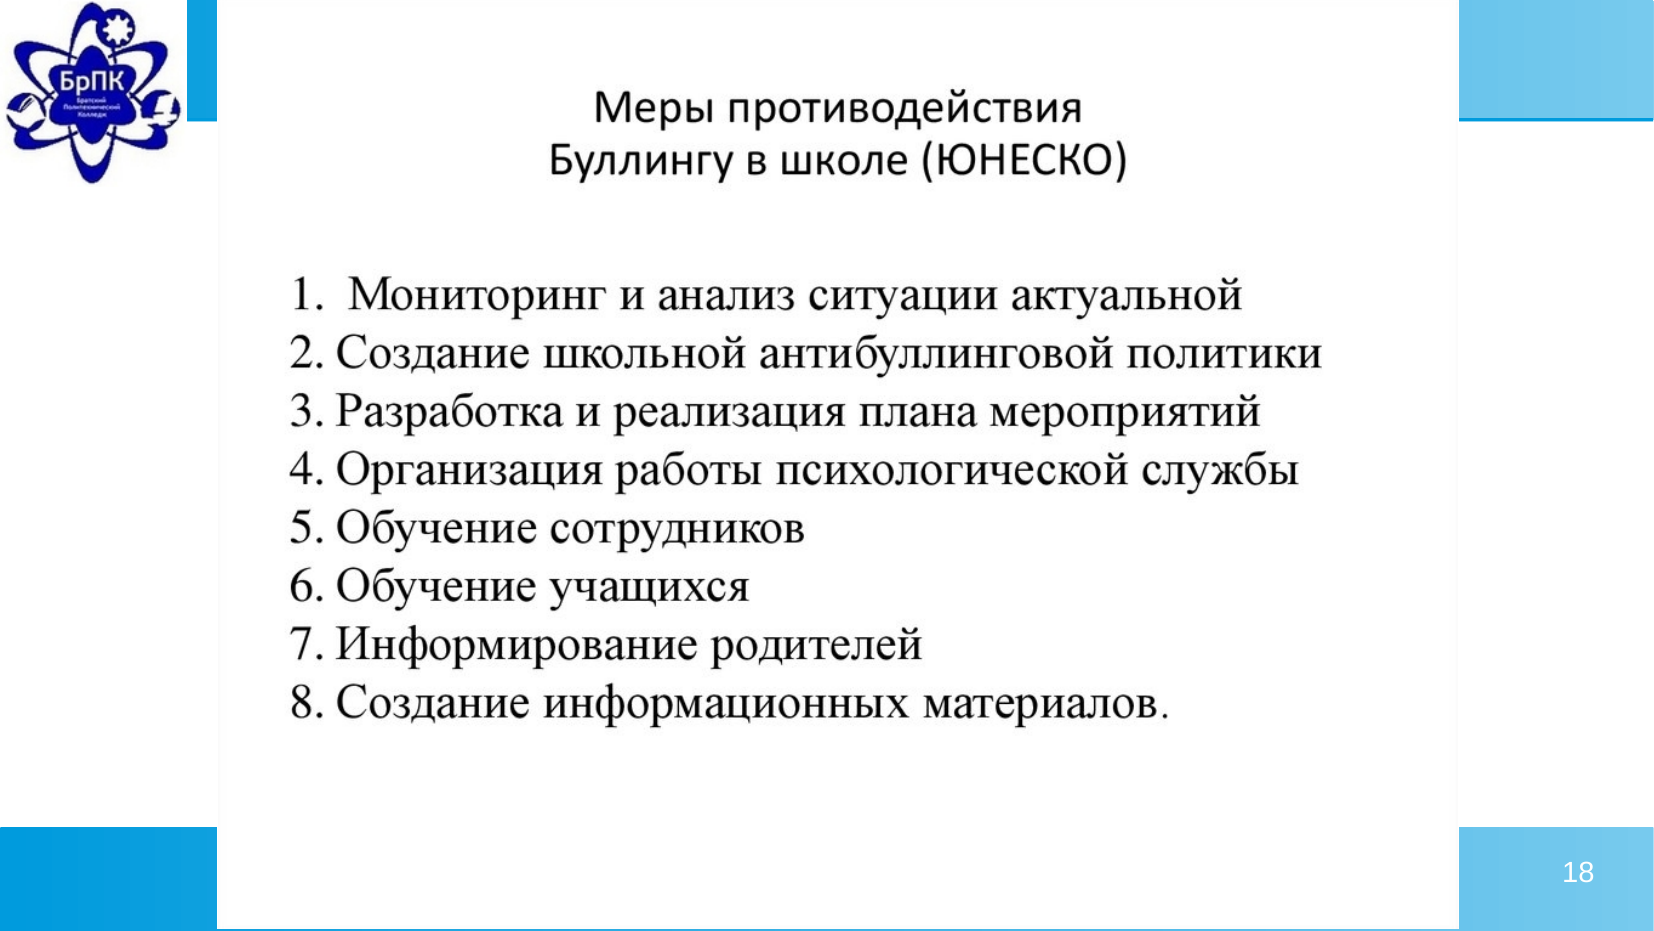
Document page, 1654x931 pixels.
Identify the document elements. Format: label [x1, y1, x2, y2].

picture [217, 0, 1459, 929]
picture [0, 0, 187, 187]
